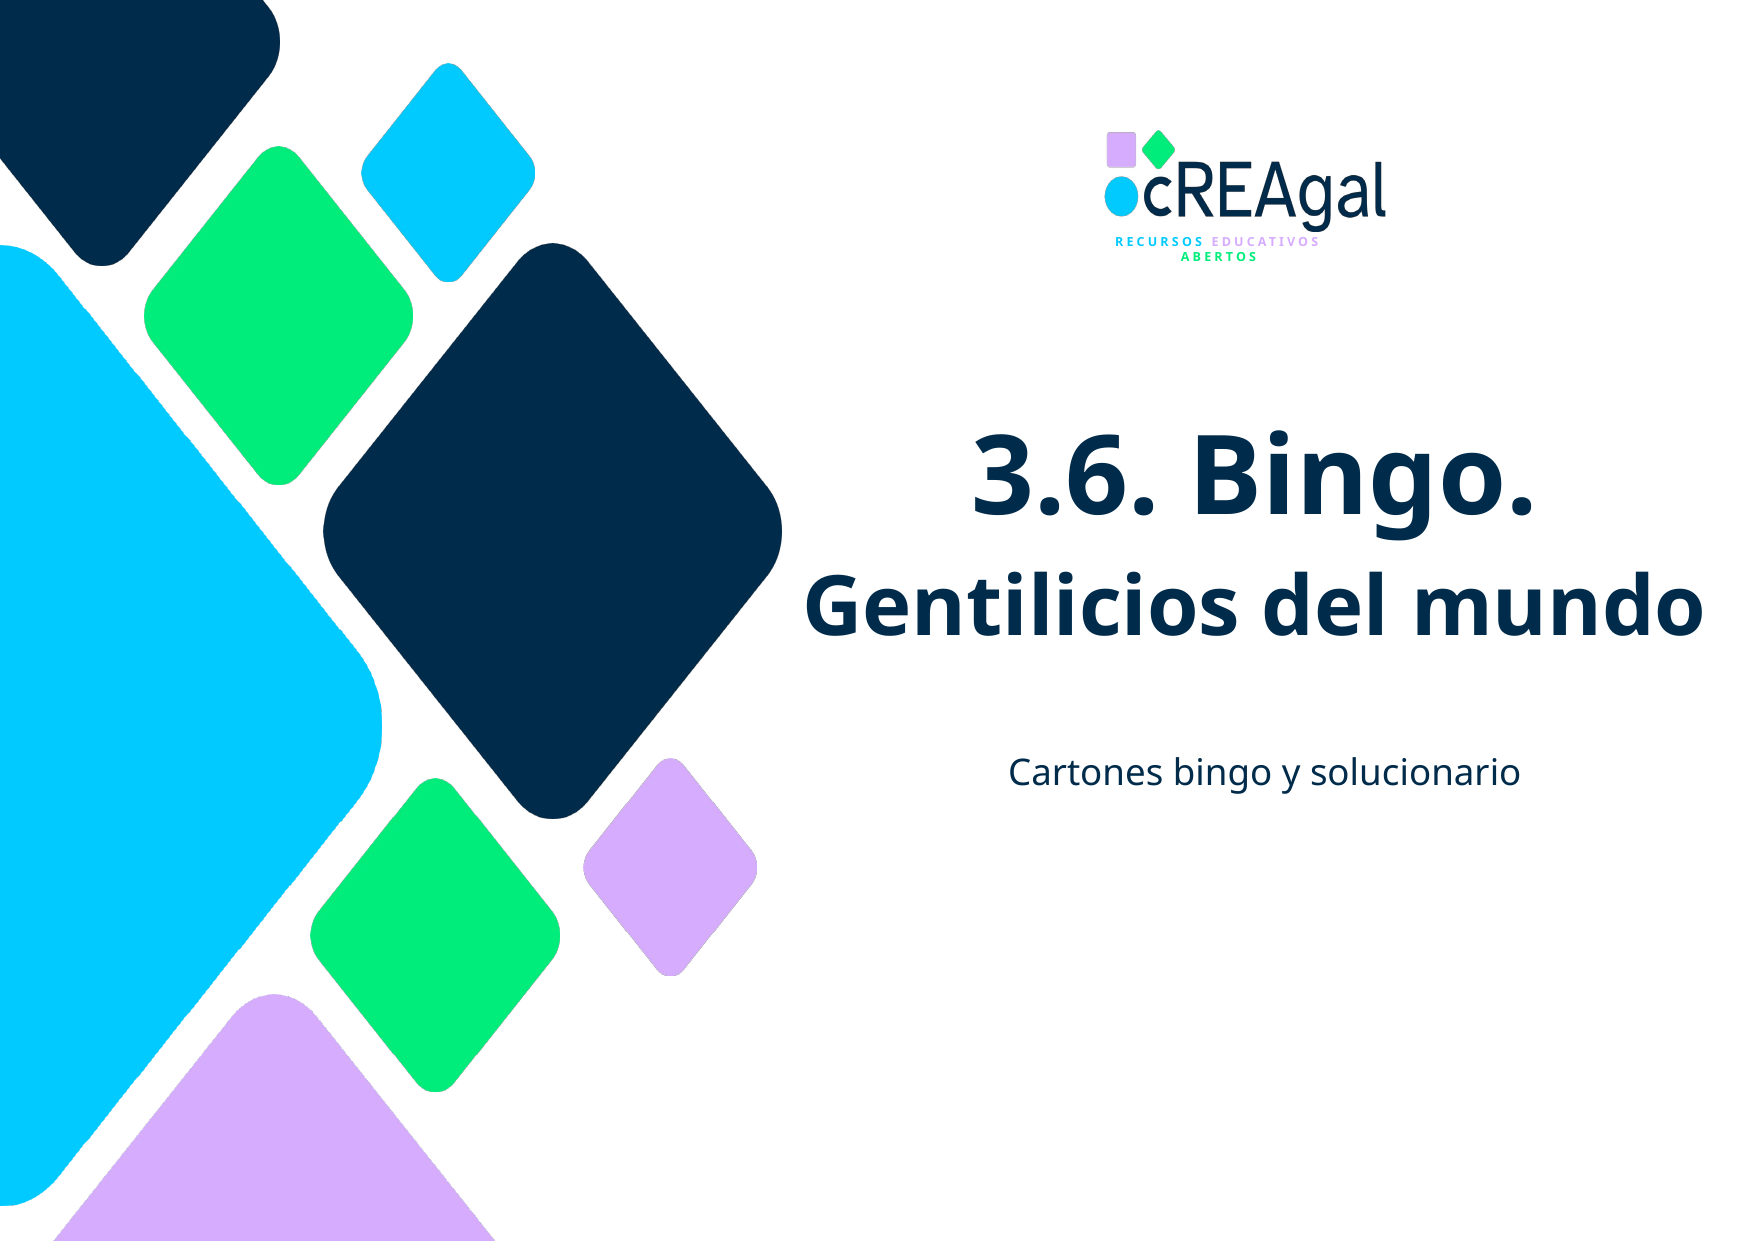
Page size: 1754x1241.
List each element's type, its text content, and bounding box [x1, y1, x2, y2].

picture [0, 0, 782, 1241]
title 3.6. Bingo. Gentilicios del mundo [797, 297, 1713, 760]
picture [451, 63, 535, 164]
picture [1104, 130, 1386, 232]
list Cartones bingo y solucionario [876, 657, 1654, 886]
